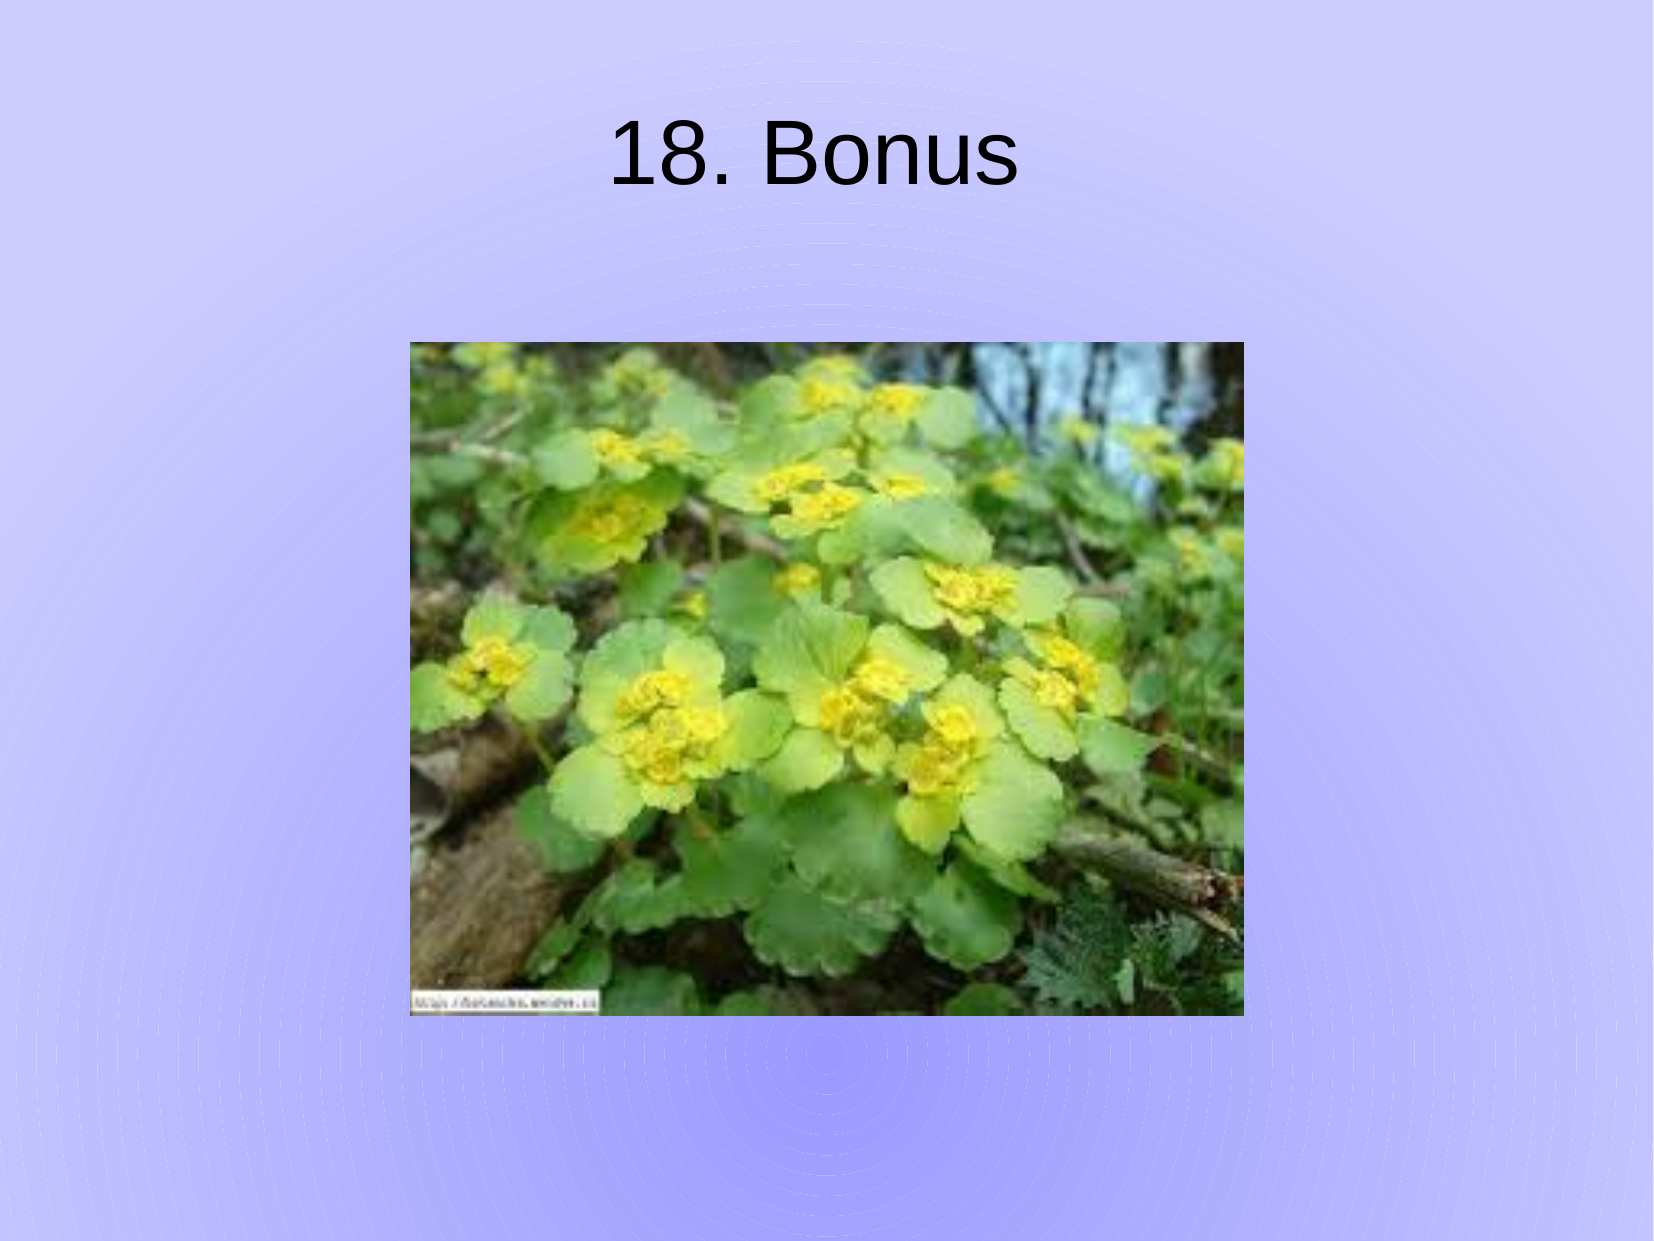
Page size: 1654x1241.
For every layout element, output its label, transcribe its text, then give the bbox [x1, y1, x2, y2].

title 18. Bonus [82, 49, 1571, 257]
picture [410, 342, 1244, 1016]
